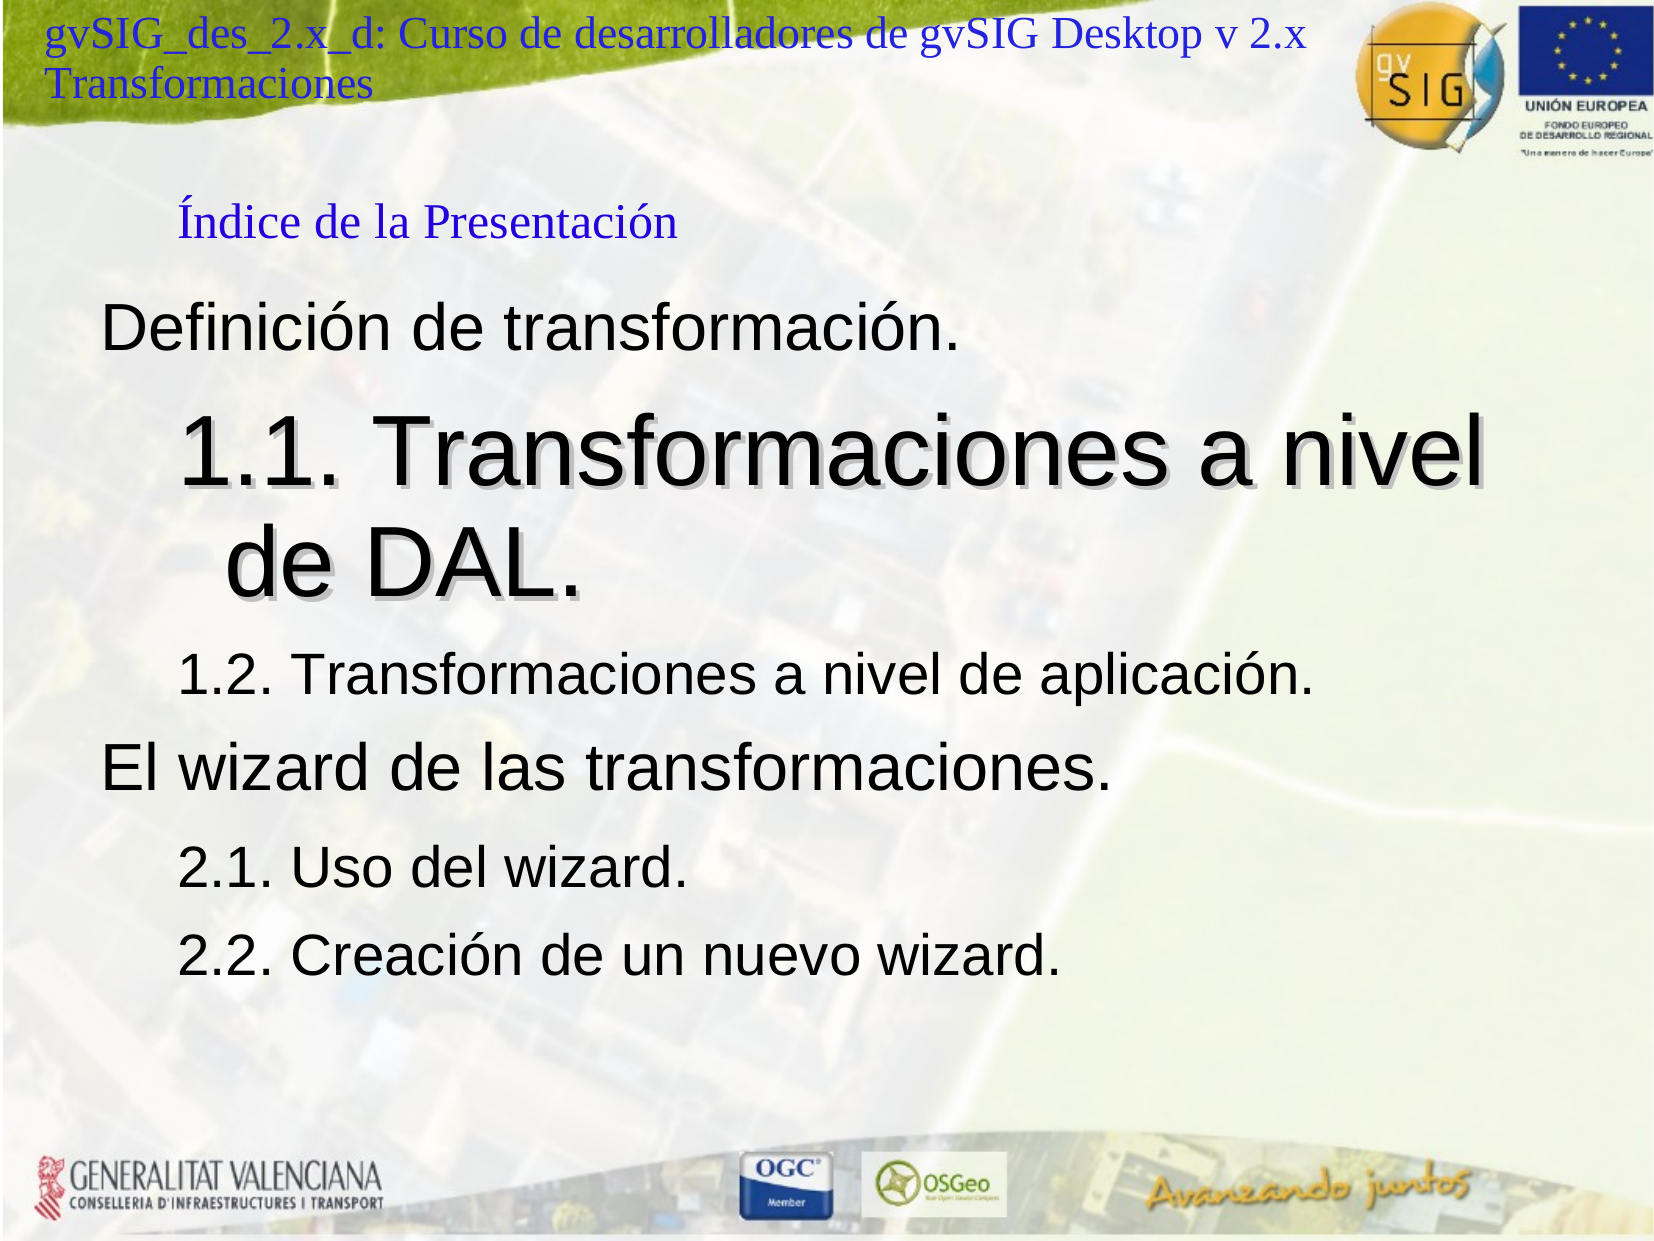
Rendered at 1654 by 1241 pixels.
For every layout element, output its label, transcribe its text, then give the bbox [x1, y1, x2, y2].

picture [2, 0, 1654, 1241]
title Índice de la Presentación [177, 95, 1329, 347]
list Definición de transformación. 1.1. Transformaciones a nivel de DAL. 1.2. Transformaciones a nivel de aplicación. El wizard de las transformaciones. 2.1. Uso del wizard. 2.2. Creación de un nuevo wizard. [82, 290, 1571, 989]
